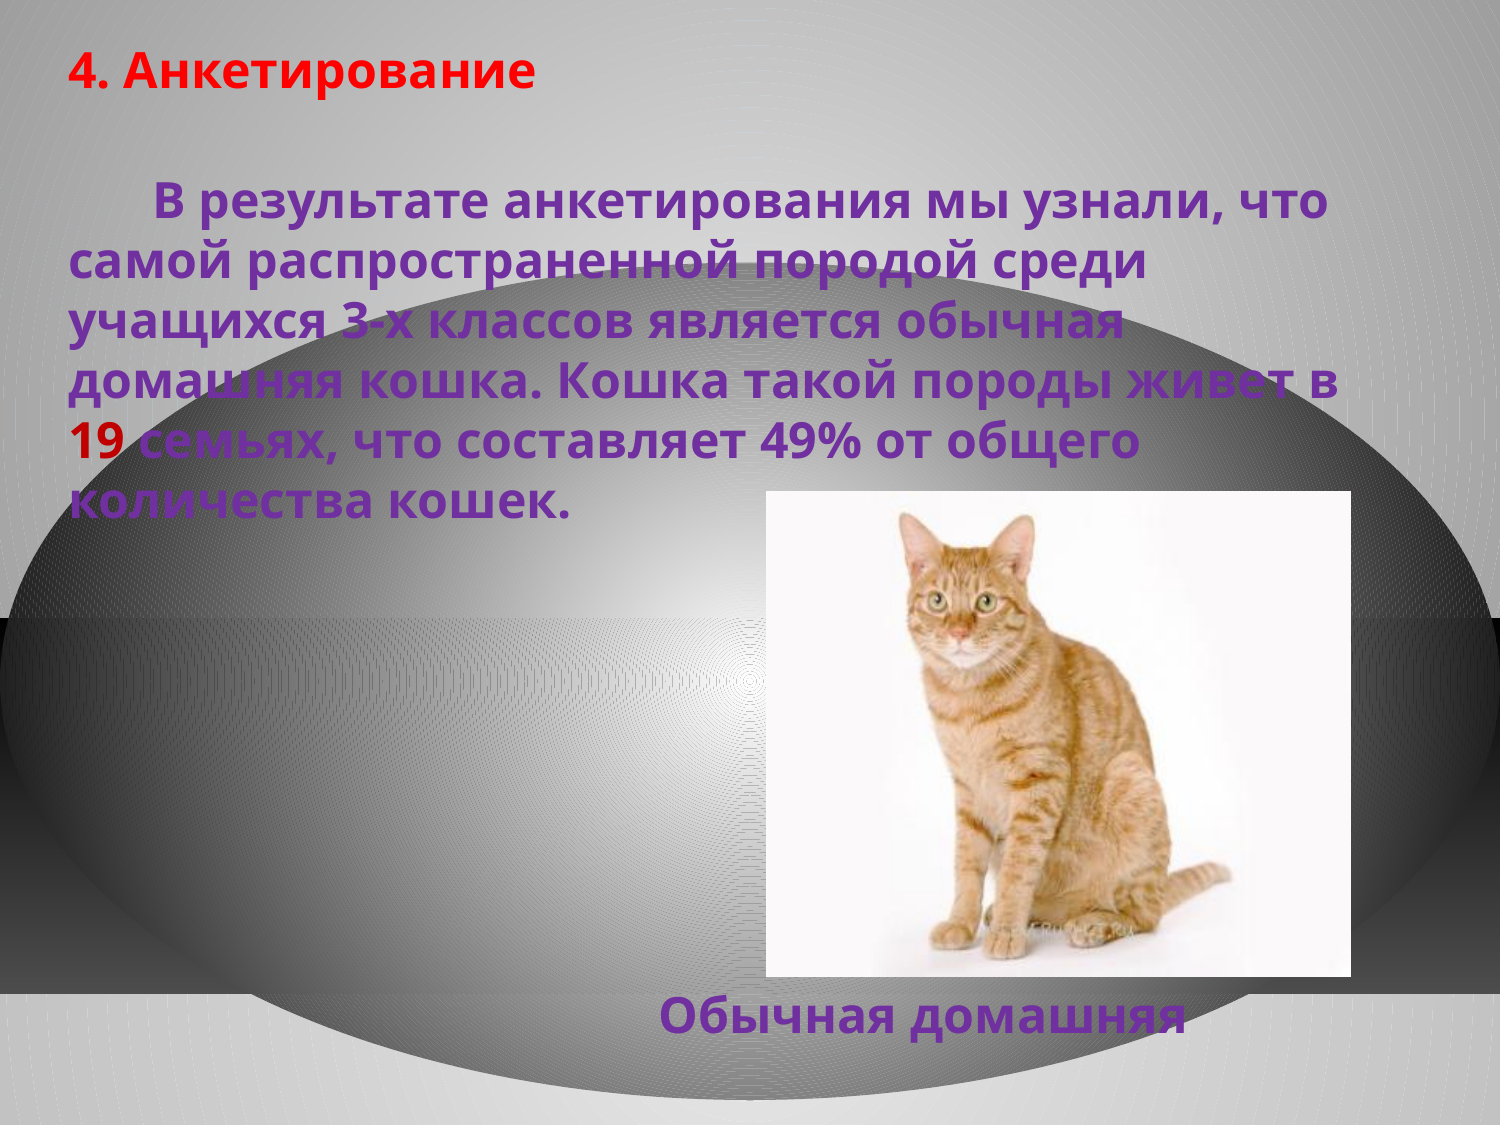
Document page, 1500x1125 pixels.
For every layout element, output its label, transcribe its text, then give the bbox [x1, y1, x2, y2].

picture [766, 491, 1351, 977]
text_box В результате анкетирования мы узнали, что самой распространенной породой среди учащихся 3-х классов является обычная домашняя кошка. Кошка такой породы живет в 19 семьях, что составляет 49% от общего количества кошек. [53, 160, 1424, 585]
text_box Обычная домашняя [644, 976, 1217, 1051]
text_box 4. Анкетирование [53, 31, 553, 106]
